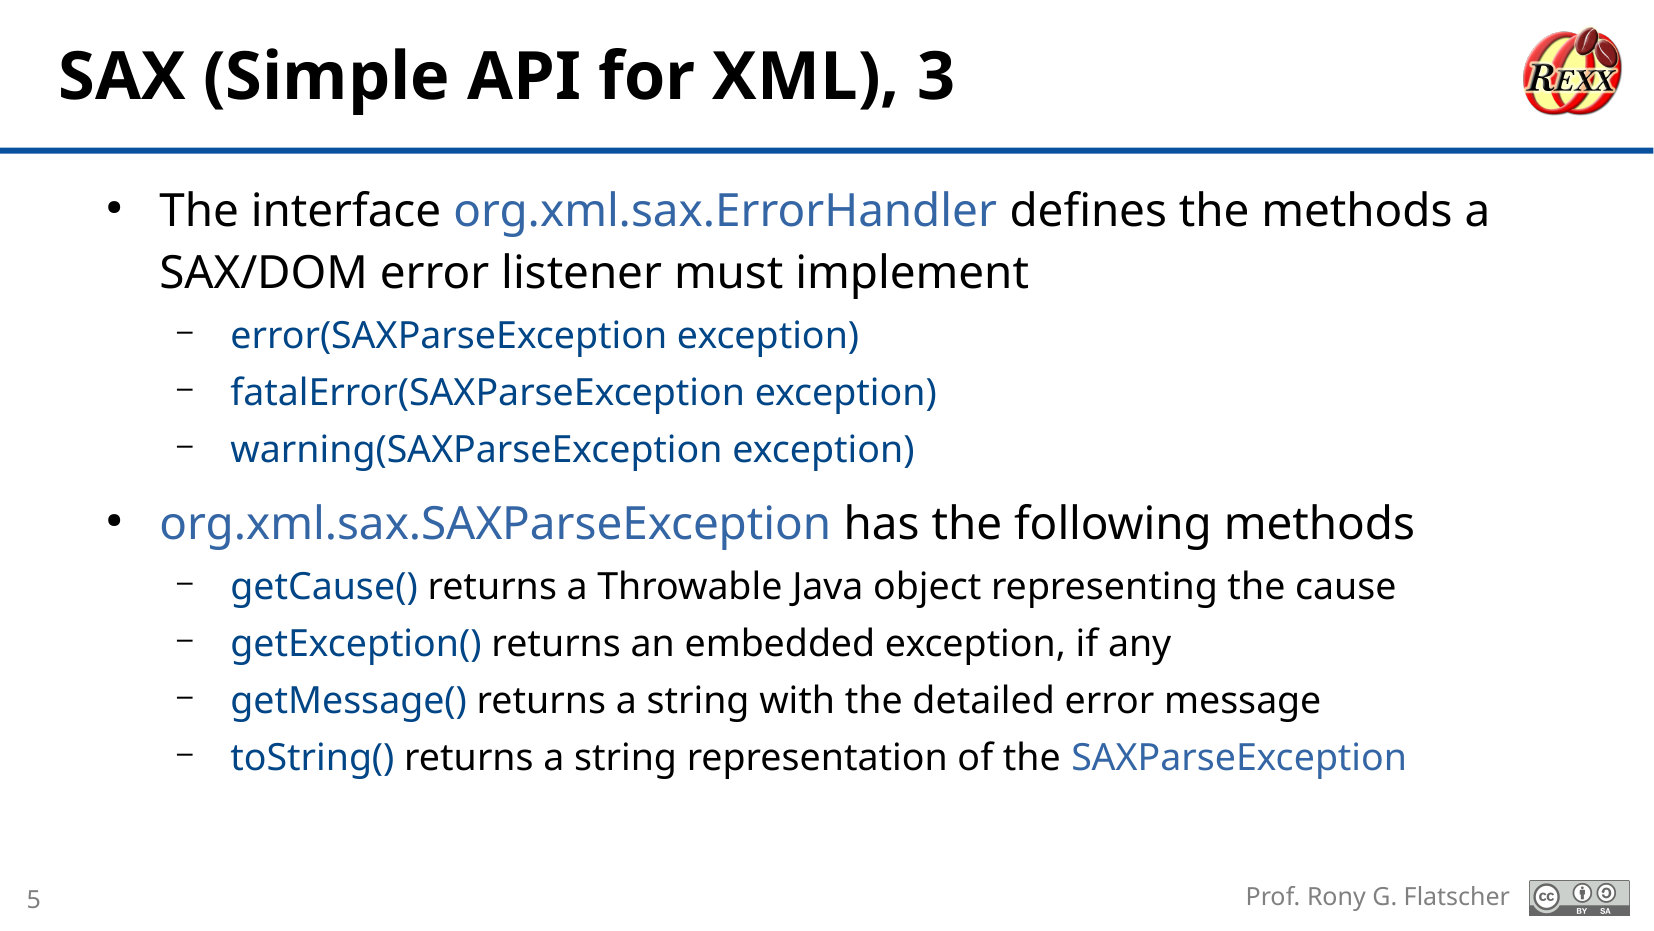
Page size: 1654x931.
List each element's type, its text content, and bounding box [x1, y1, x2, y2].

title SAX (Simple API for XML), 3 [0, 0, 1625, 148]
list The interface org.xml.sax.ErrorHandler defines the methods a SAX/DOM error listener must implement error(SAXParseException exception) fatalError(SAXParseException exception) warning(SAXParseException exception) org.xml.sax.SAXParseException has the following methods getCause() returns a Throwable Java object representing the cause getException() returns an embedded exception, if any getMessage() returns a string with the detailed error message toString() returns a string representation of the SAXParseException [88, 177, 1577, 857]
